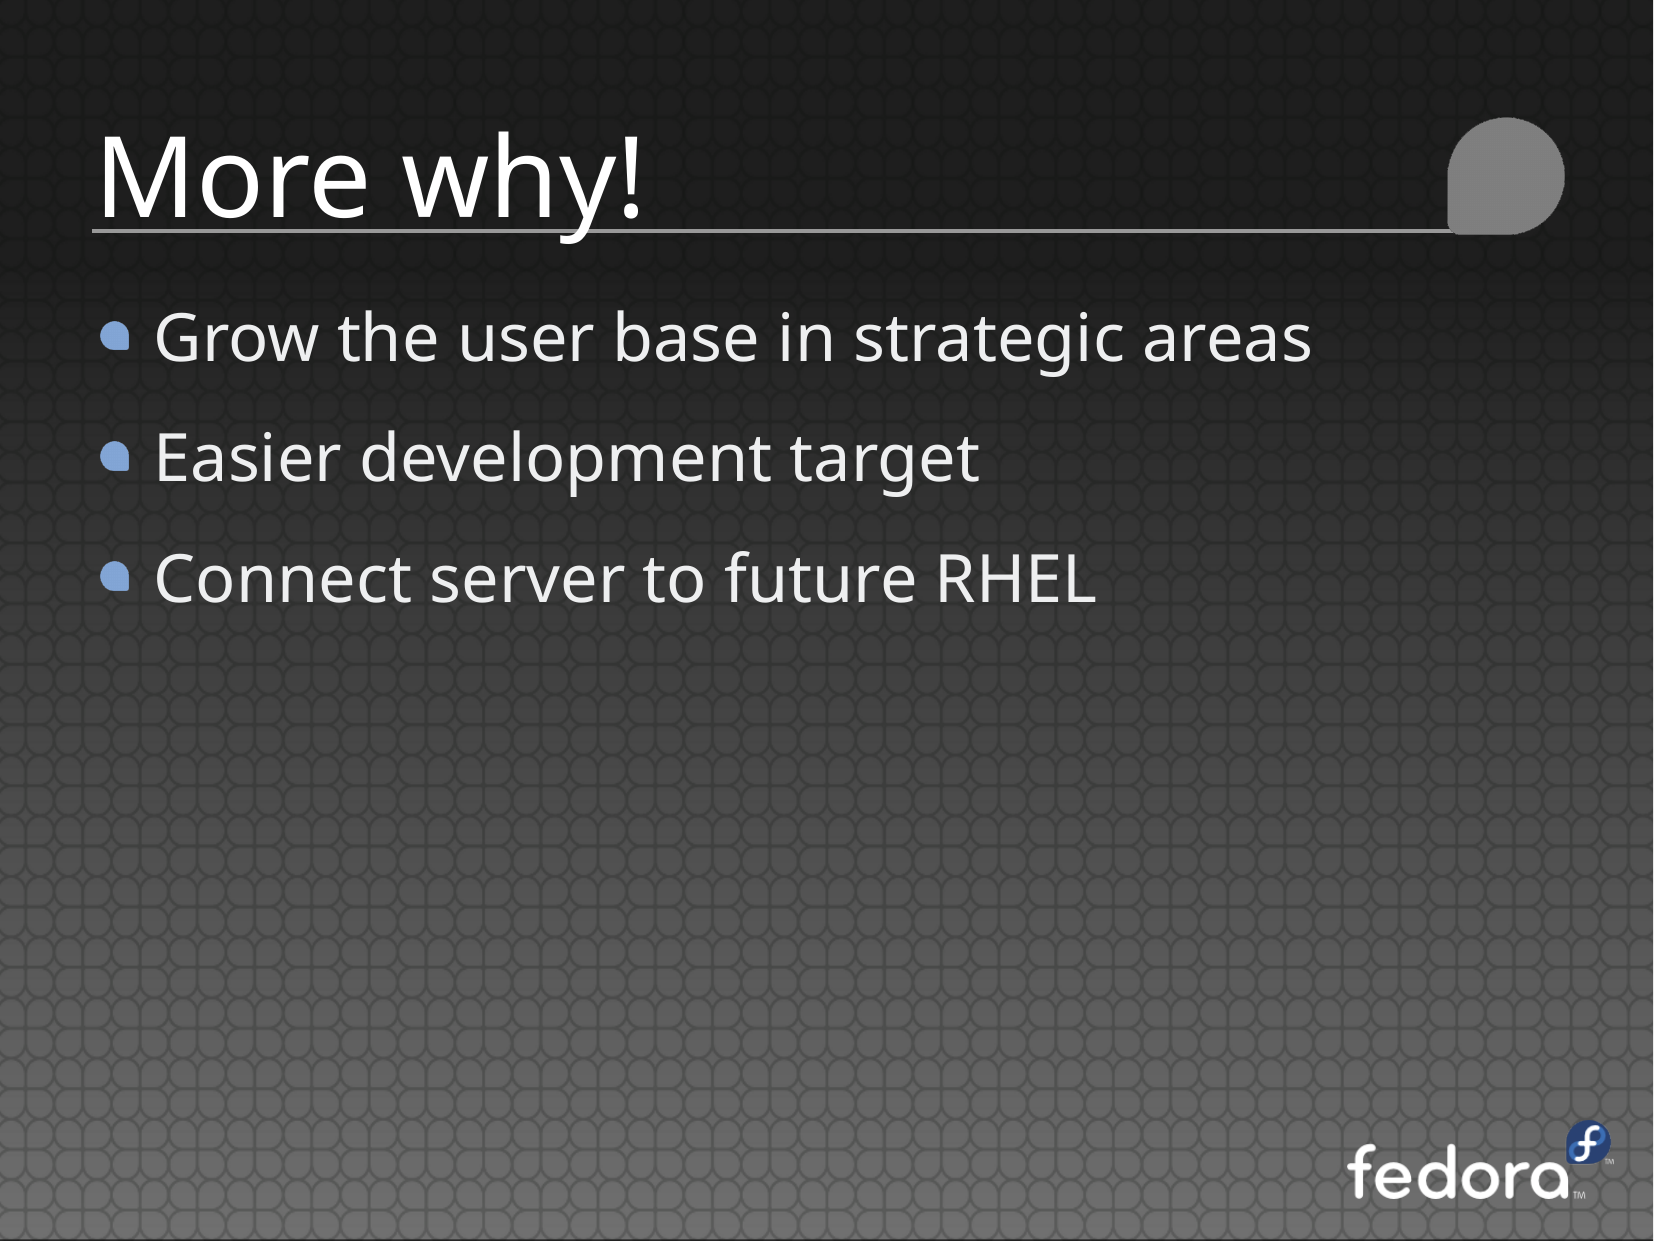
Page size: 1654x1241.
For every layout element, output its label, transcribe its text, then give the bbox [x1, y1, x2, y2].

list Grow the user base in strategic areas Easier development target Connect server to future RHEL [82, 290, 1571, 1095]
picture [0, 0, 1654, 1241]
title More why! [94, 100, 1431, 247]
